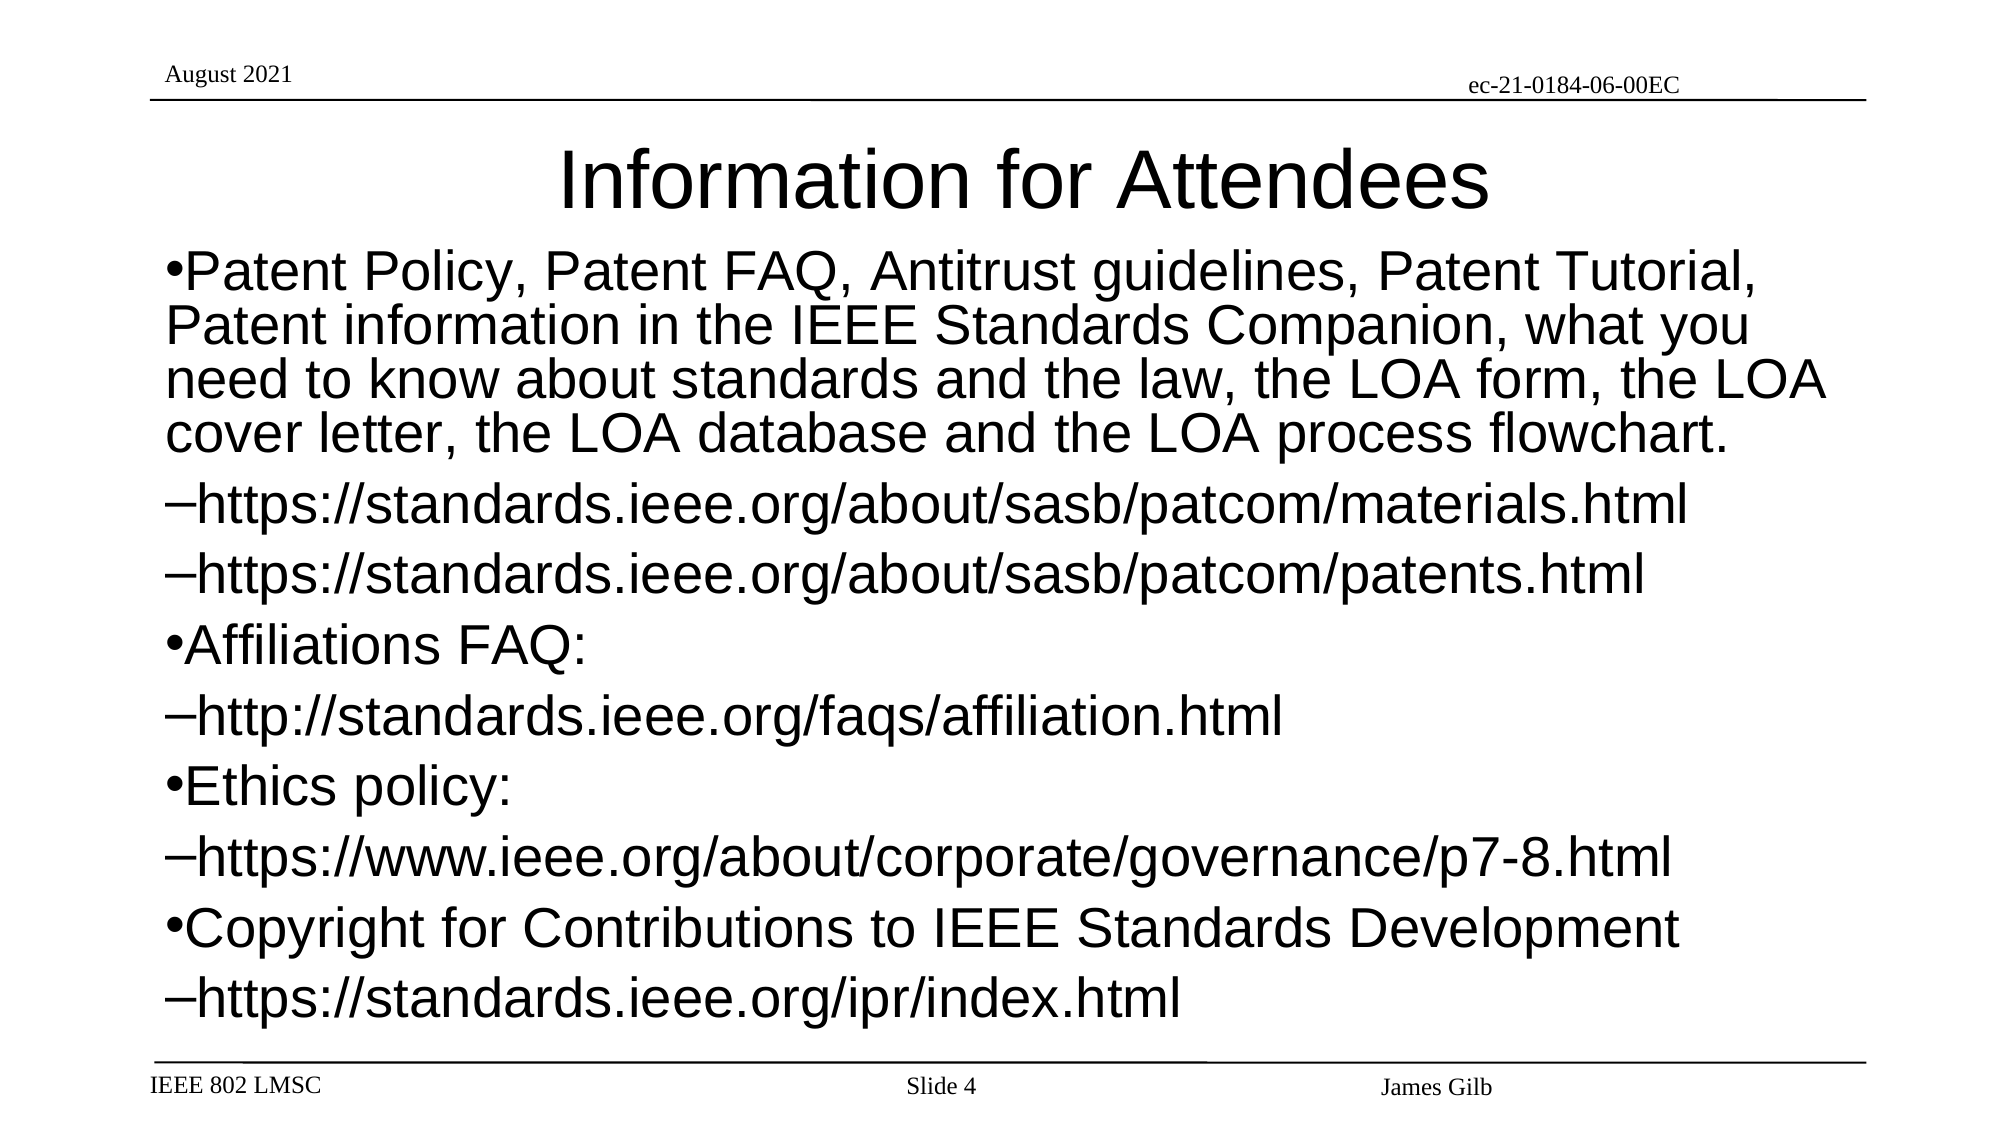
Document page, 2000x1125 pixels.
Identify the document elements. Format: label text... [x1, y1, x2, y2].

text_box Slide [799, 1069, 1083, 1108]
title Information for Attendees [149, 112, 1900, 238]
list Patent Policy, Patent FAQ, Antitrust guidelines, Patent Tutorial, Patent information in the IEEE Standards Companion, what you need to know about standards and the law, the LOA form, the LOA cover letter, the LOA database and the LOA process flowchart. https://standards.ieee.org/about/sasb/patcom/materials.html https://standards.ieee.org/about/sasb/patcom/patents.html Affiliations FAQ: http://standards.ieee.org/faqs/affiliation.html Ethics policy: https://www.ieee.org/about/corporate/governance/p7-8.html Copyright for Contributions to IEEE Standards Development https://standards.ieee.org/ipr/index.html [149, 239, 1900, 1051]
